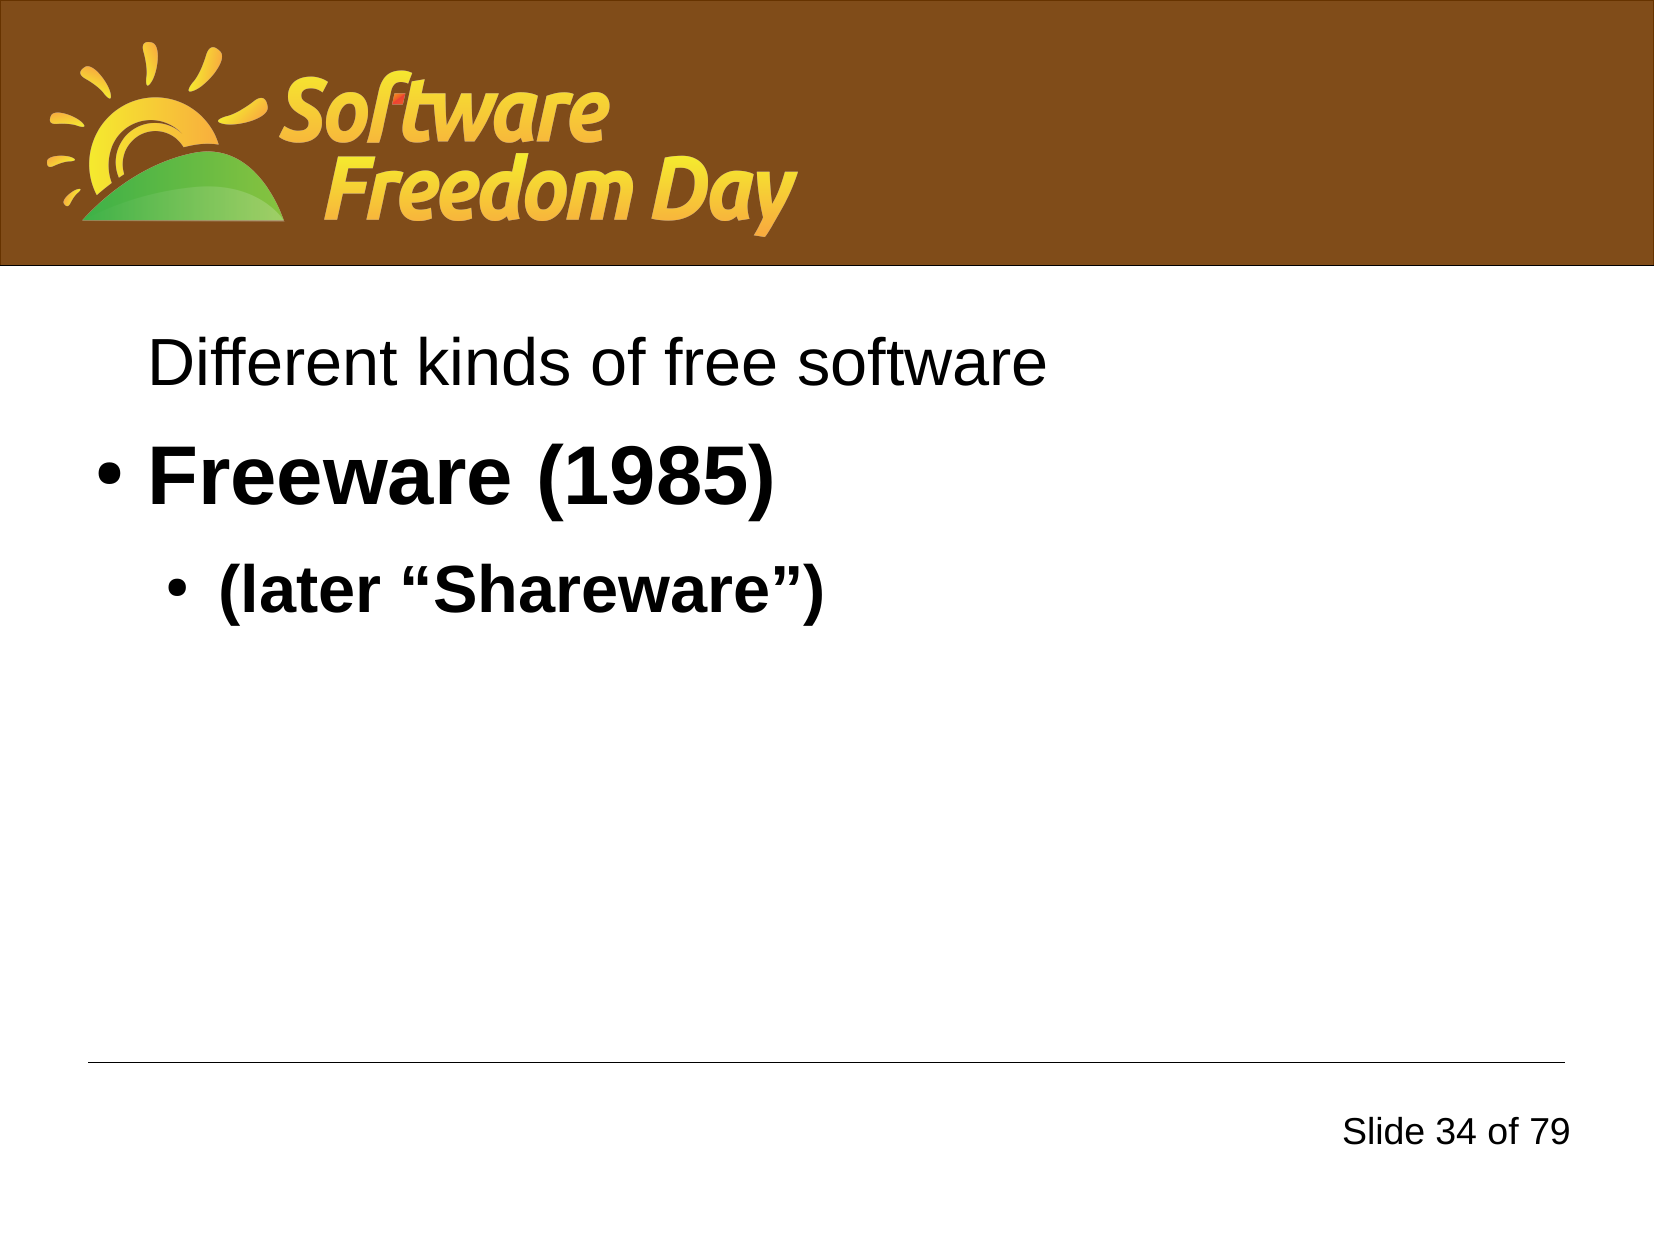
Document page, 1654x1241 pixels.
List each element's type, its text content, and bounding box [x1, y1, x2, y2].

picture [47, 42, 798, 237]
list Different kinds of free software Freeware (1985) (later “Shareware”) [76, 324, 1565, 1045]
